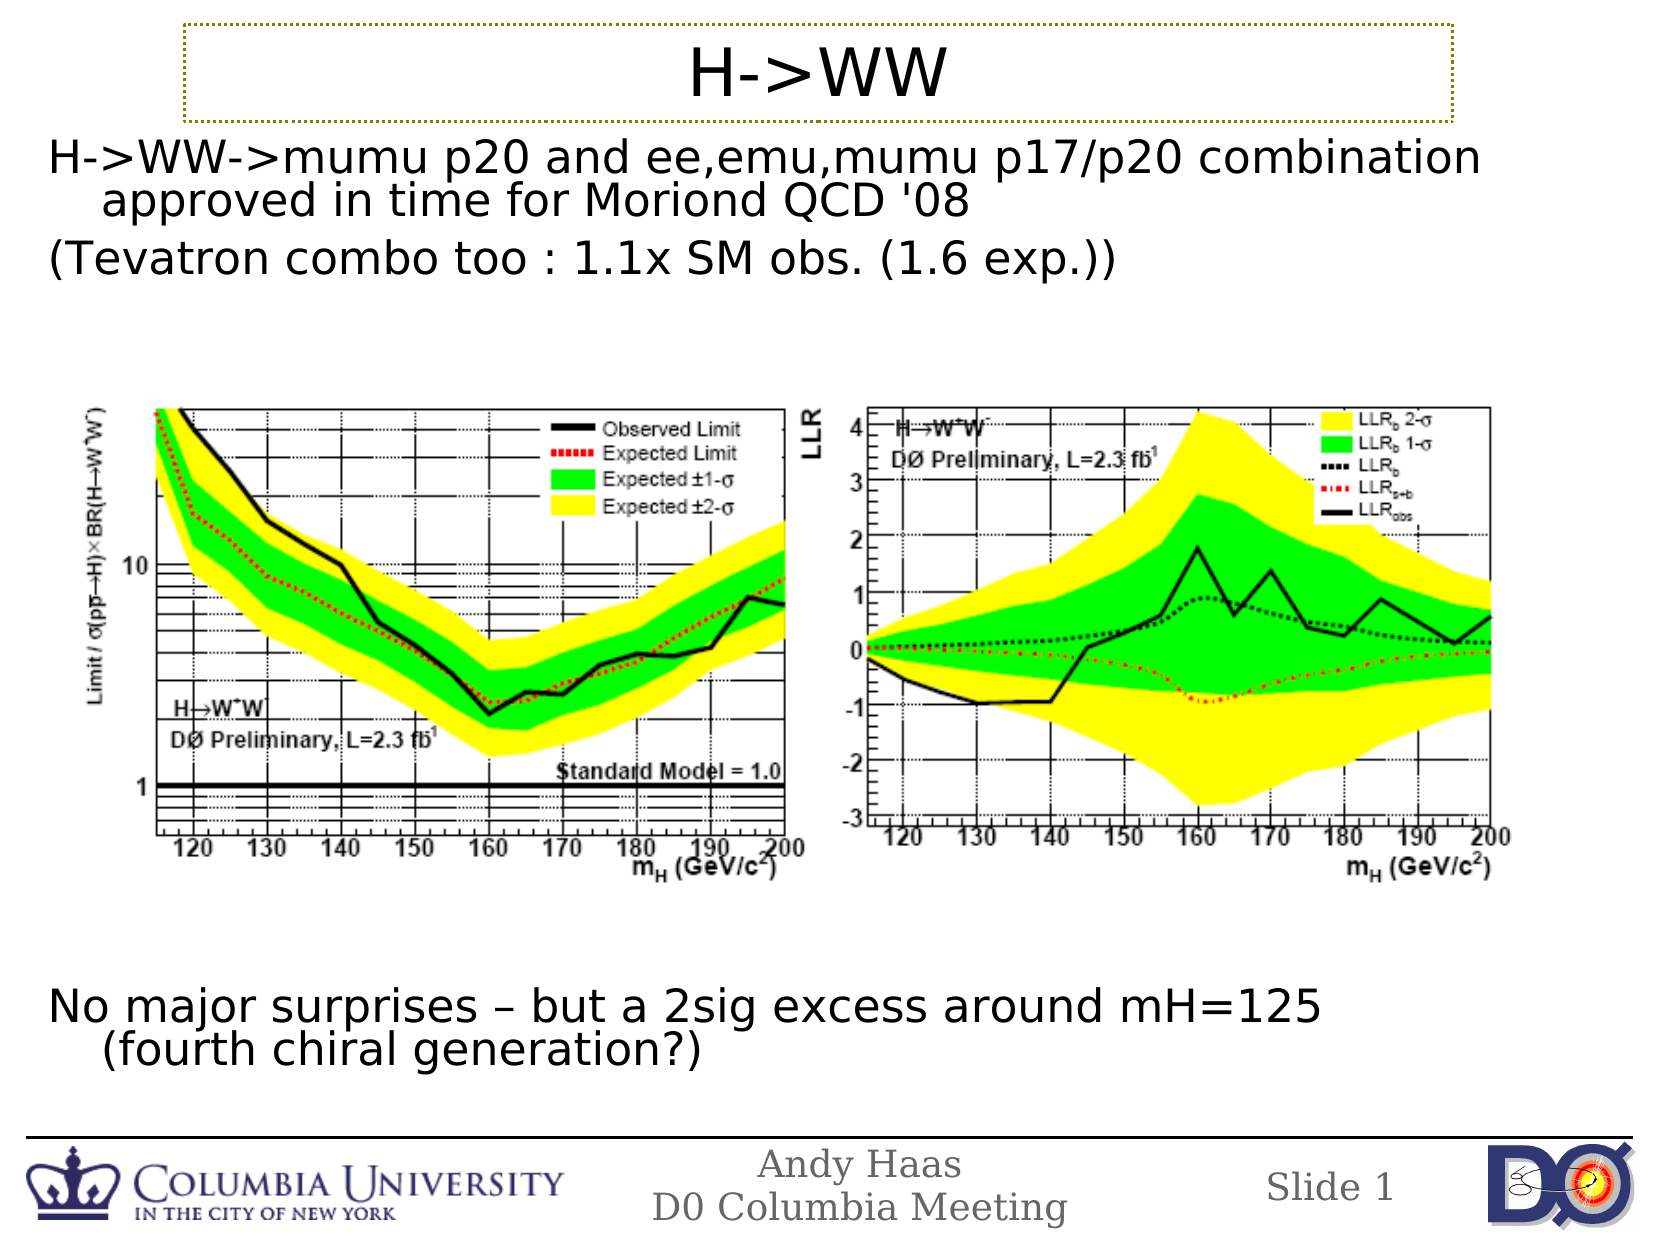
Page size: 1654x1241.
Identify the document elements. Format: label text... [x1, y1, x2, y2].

list H->WW->mumu p20 and ee,emu,mumu p17/p20 combination approved in time for Moriond QCD '08 (Tevatron combo too : 1.1x SM obs. (1.6 exp.)) No major surprises – but a 2sig excess around mH=125 (fourth chiral generation?) [30, 140, 1600, 1125]
picture [26, 1146, 565, 1220]
picture [1479, 1140, 1639, 1233]
picture [62, 385, 1523, 892]
title H->WW [184, 24, 1453, 122]
